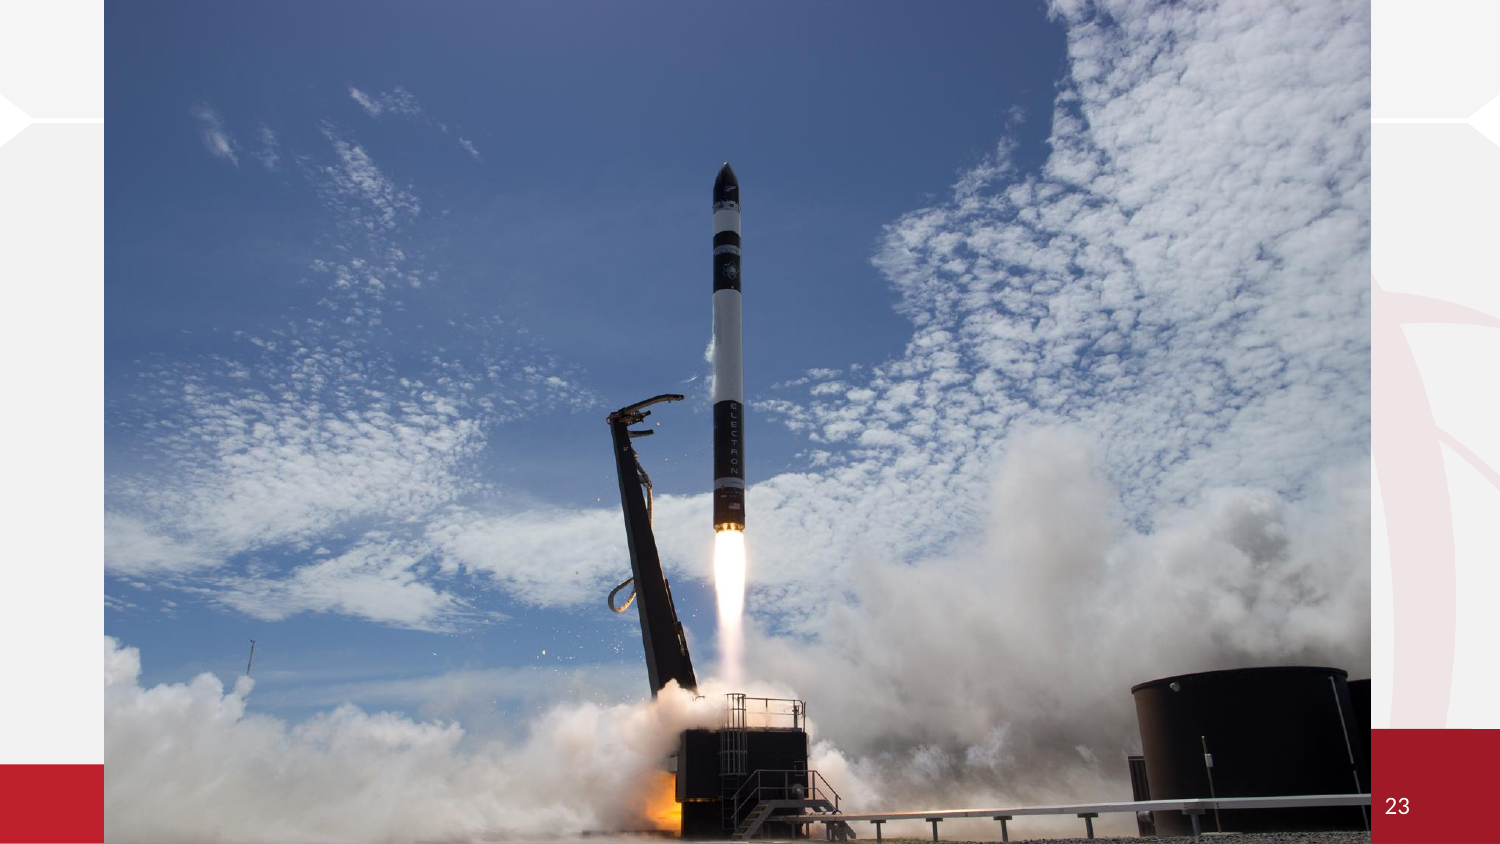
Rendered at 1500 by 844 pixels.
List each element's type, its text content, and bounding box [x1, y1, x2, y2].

slide_number <number> [1371, 782, 1425, 827]
picture [104, 0, 1371, 844]
